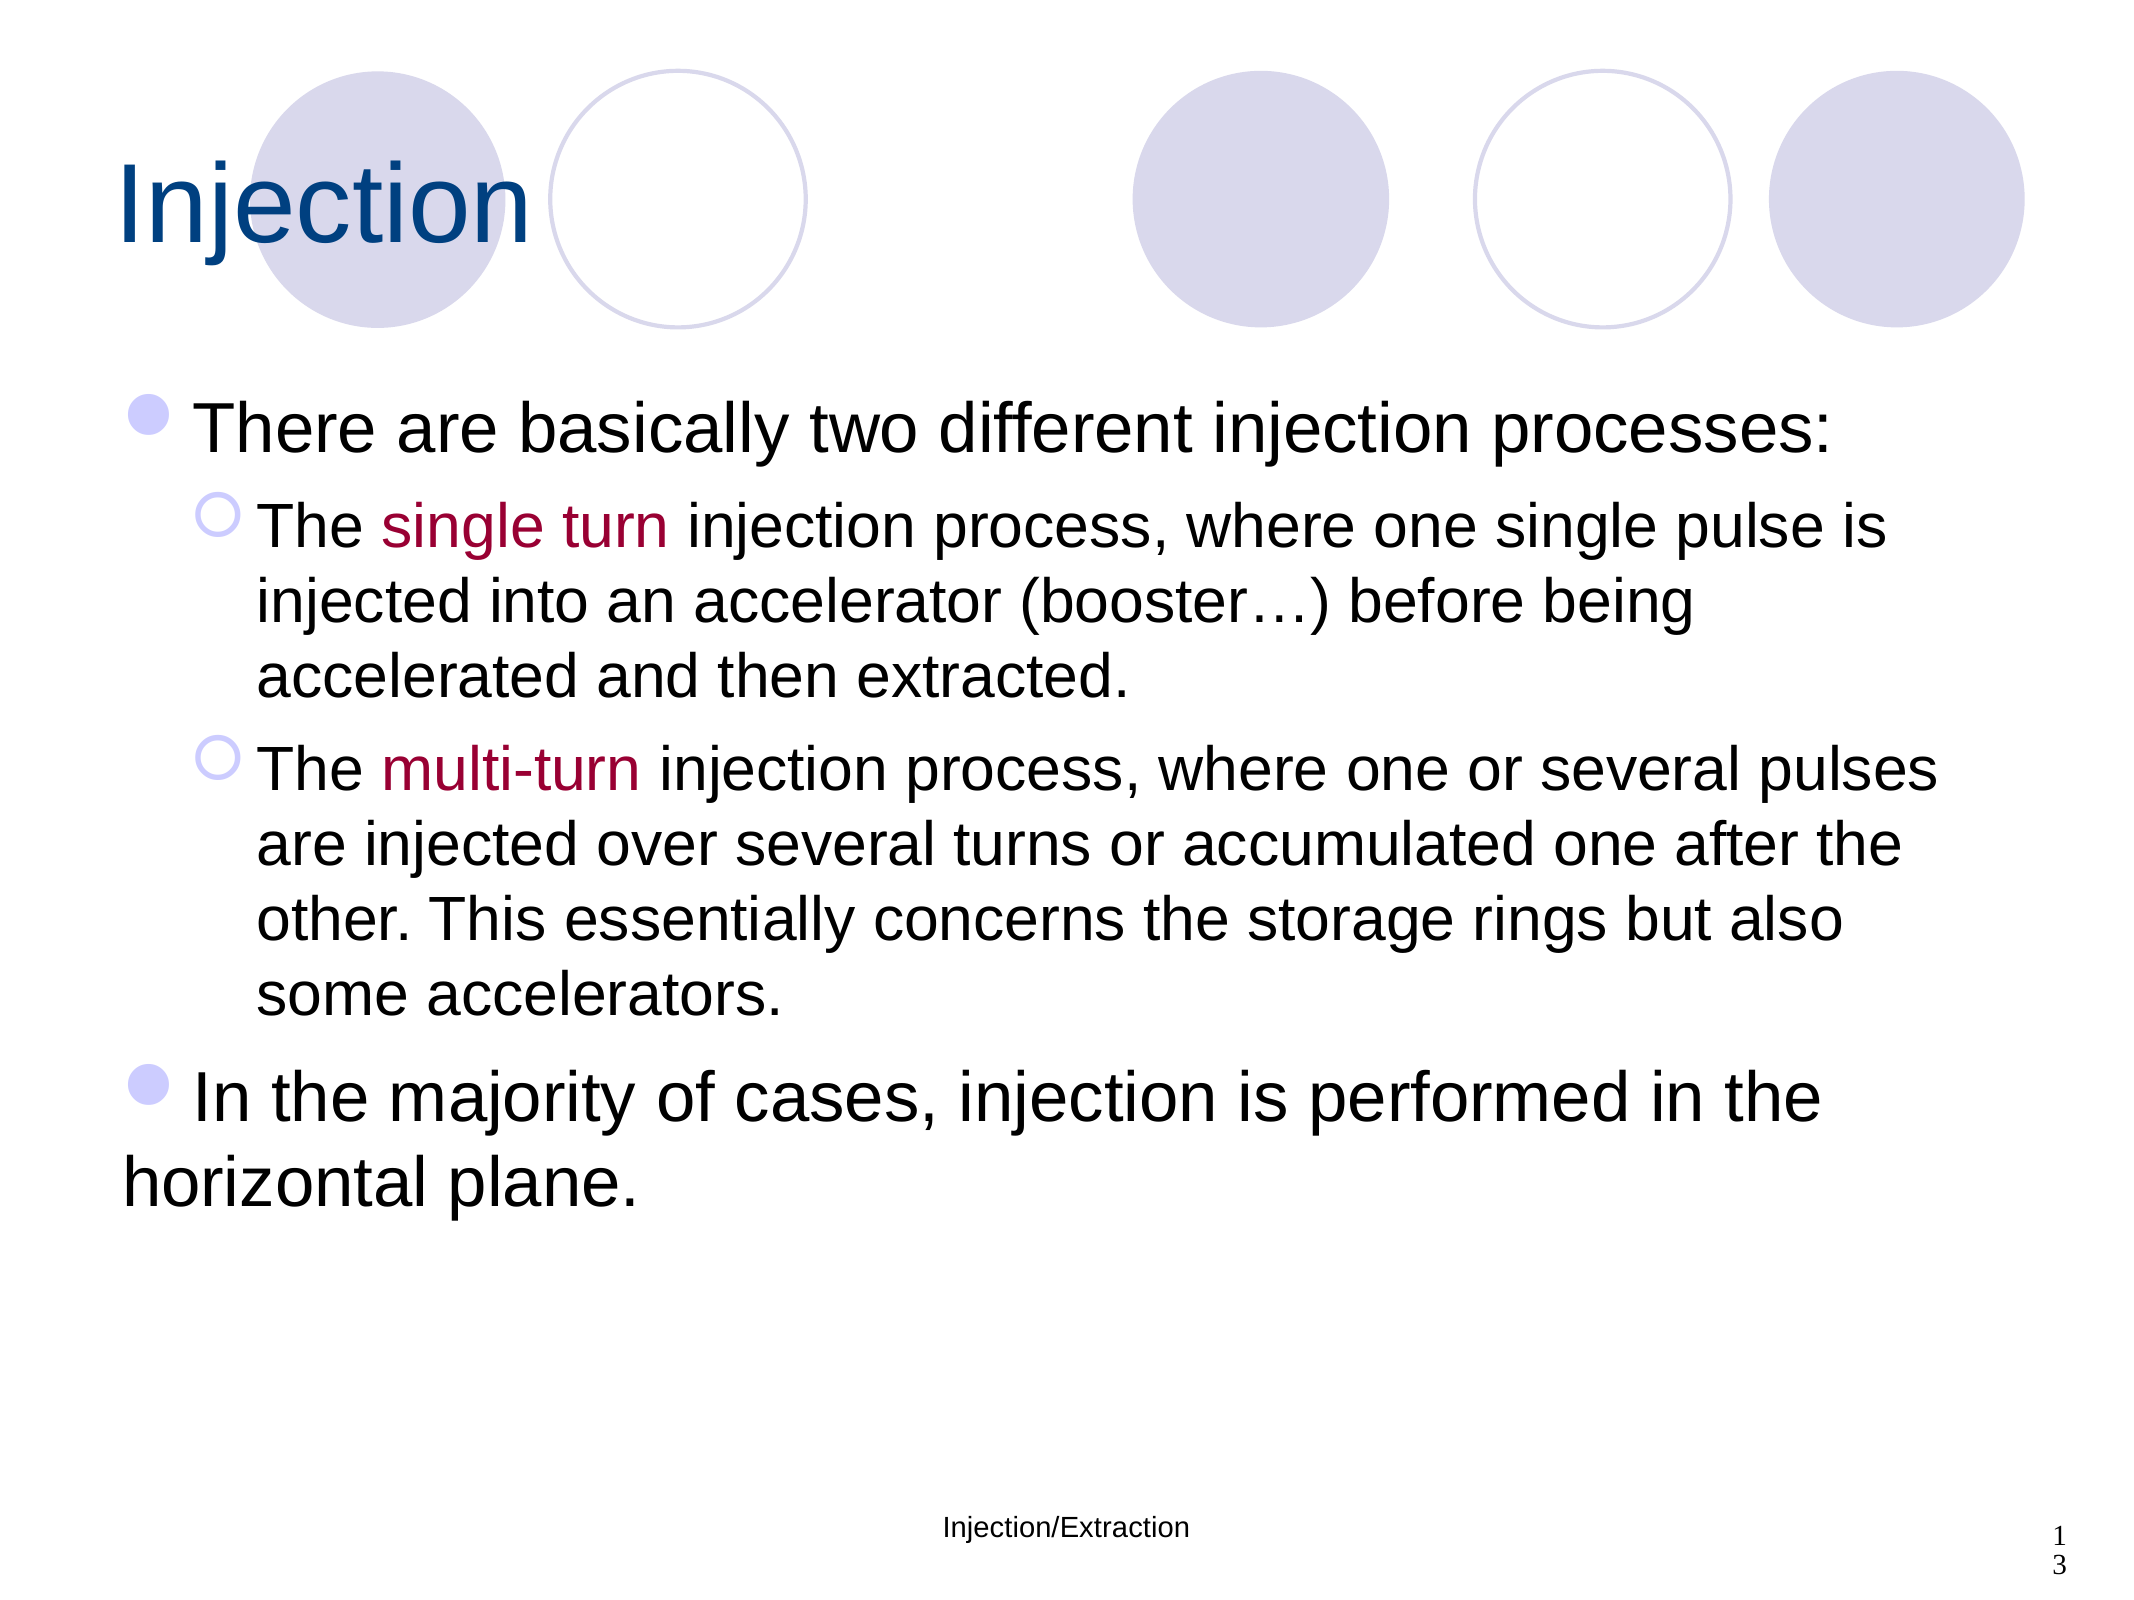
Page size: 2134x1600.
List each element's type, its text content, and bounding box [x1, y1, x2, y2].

list There are basically two different injection processes: The single turn injection process, where one single pulse is injected into an accelerator (booster…) before being accelerated and then extracted. The multi-turn injection process, where one or several pulses are injected over several turns or accumulated one after the other. This essentially concerns the storage rings but also some accelerators. In the majority of cases, injection is performed in the horizontal plane. [106, 372, 2028, 1600]
title Injection [106, 21, 2028, 372]
